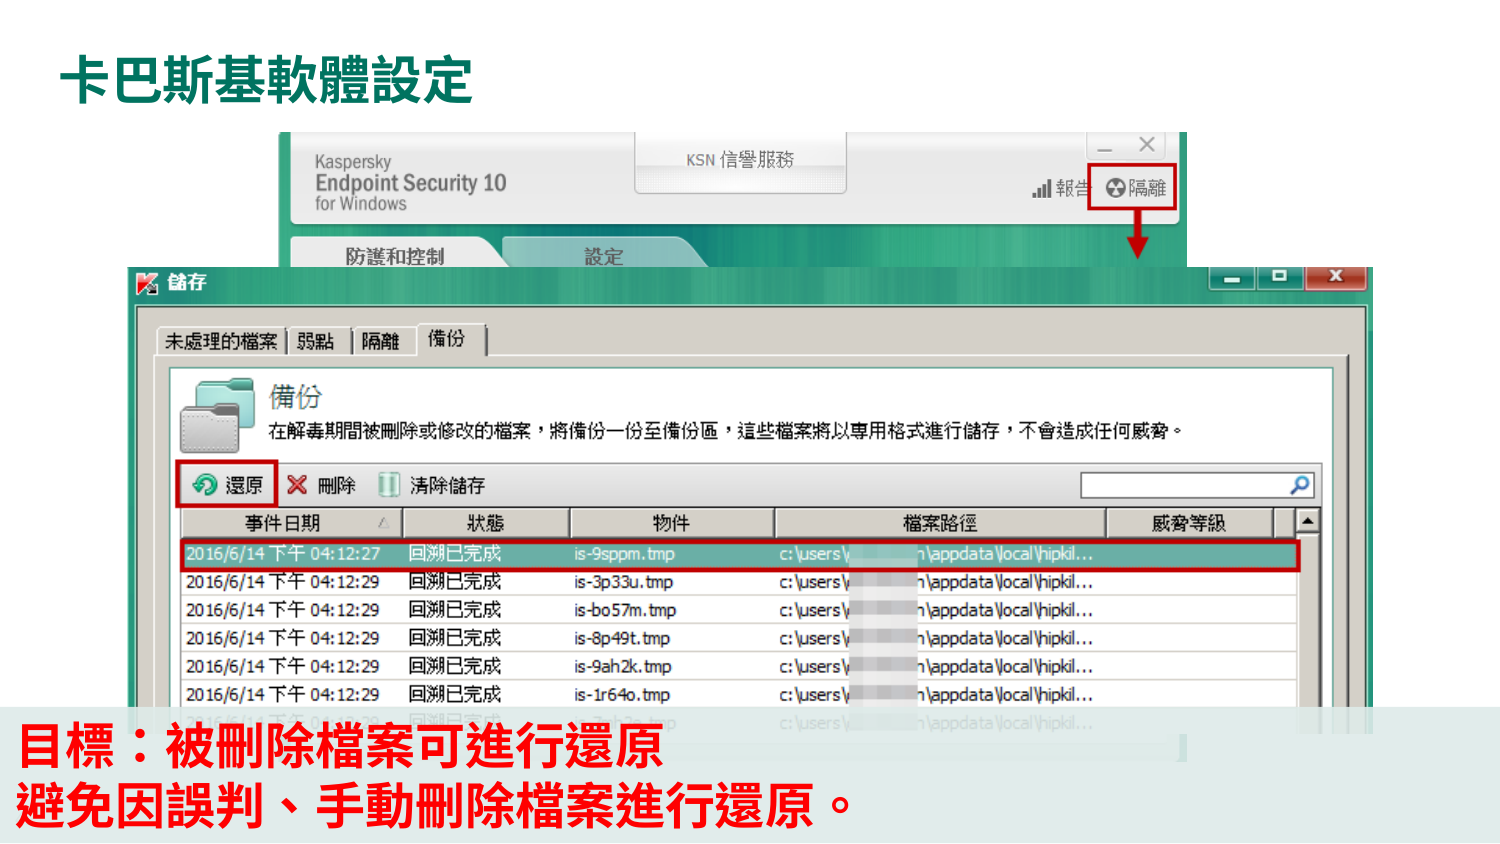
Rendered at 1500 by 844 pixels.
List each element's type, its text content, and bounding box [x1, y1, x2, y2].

picture [127, 132, 1373, 706]
text_box 目標：被刪除檔案可進行還原 避免因誤判、手動刪除檔案進行還原。 [0, 706, 1500, 844]
title 卡巴斯基軟體設定 [58, 48, 1442, 162]
